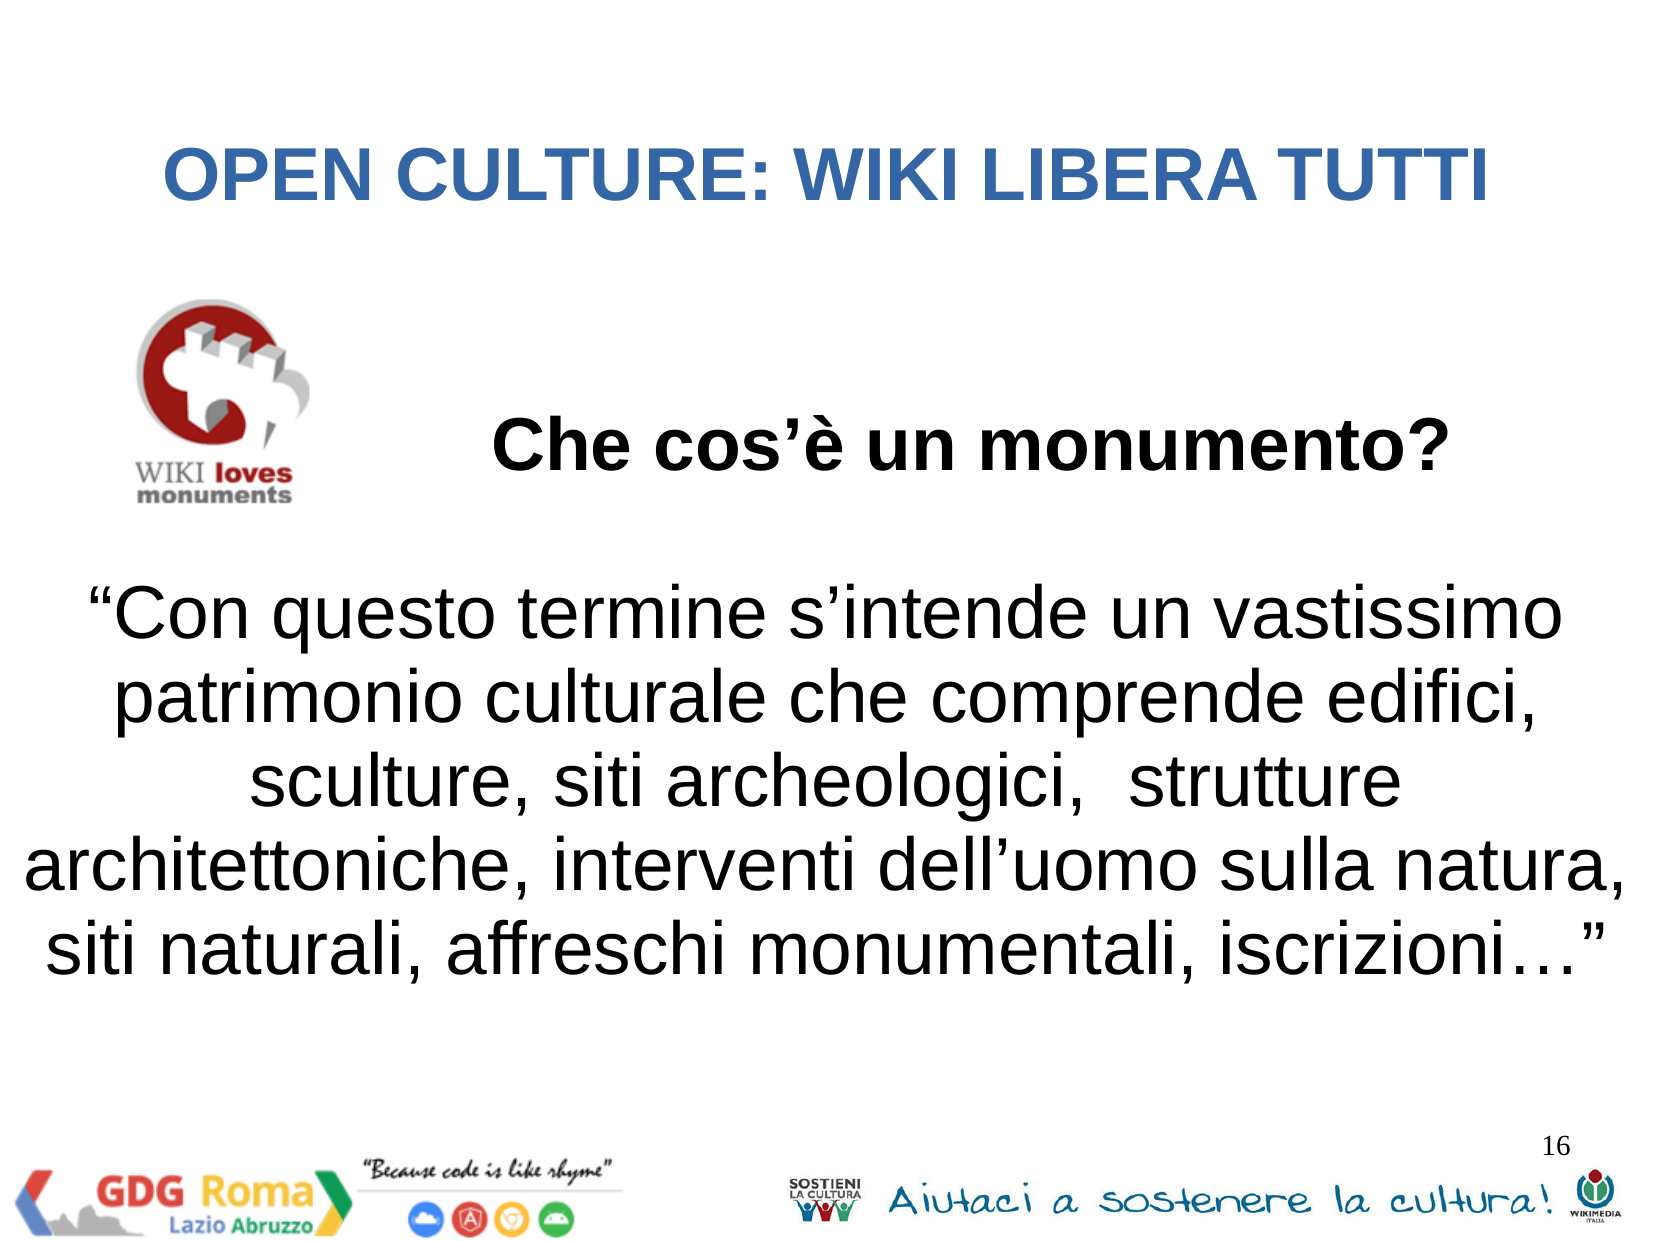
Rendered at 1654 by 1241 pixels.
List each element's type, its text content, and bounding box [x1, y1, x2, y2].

title OPEN CULTURE: WIKI LIBERA TUTTI [11, 17, 1642, 249]
picture [11, 1155, 626, 1241]
picture [772, 1163, 1648, 1233]
picture [89, 284, 355, 519]
text_box Che cos’è un monumento? “Con questo termine s’intende un vastissimo patrimonio culturale che comprende edifici, sculture, siti archeologici, strutture architettoniche, interventi dell’uomo sulla natura, siti naturali, affreschi monumentali, iscrizioni…” [23, 290, 1630, 1104]
